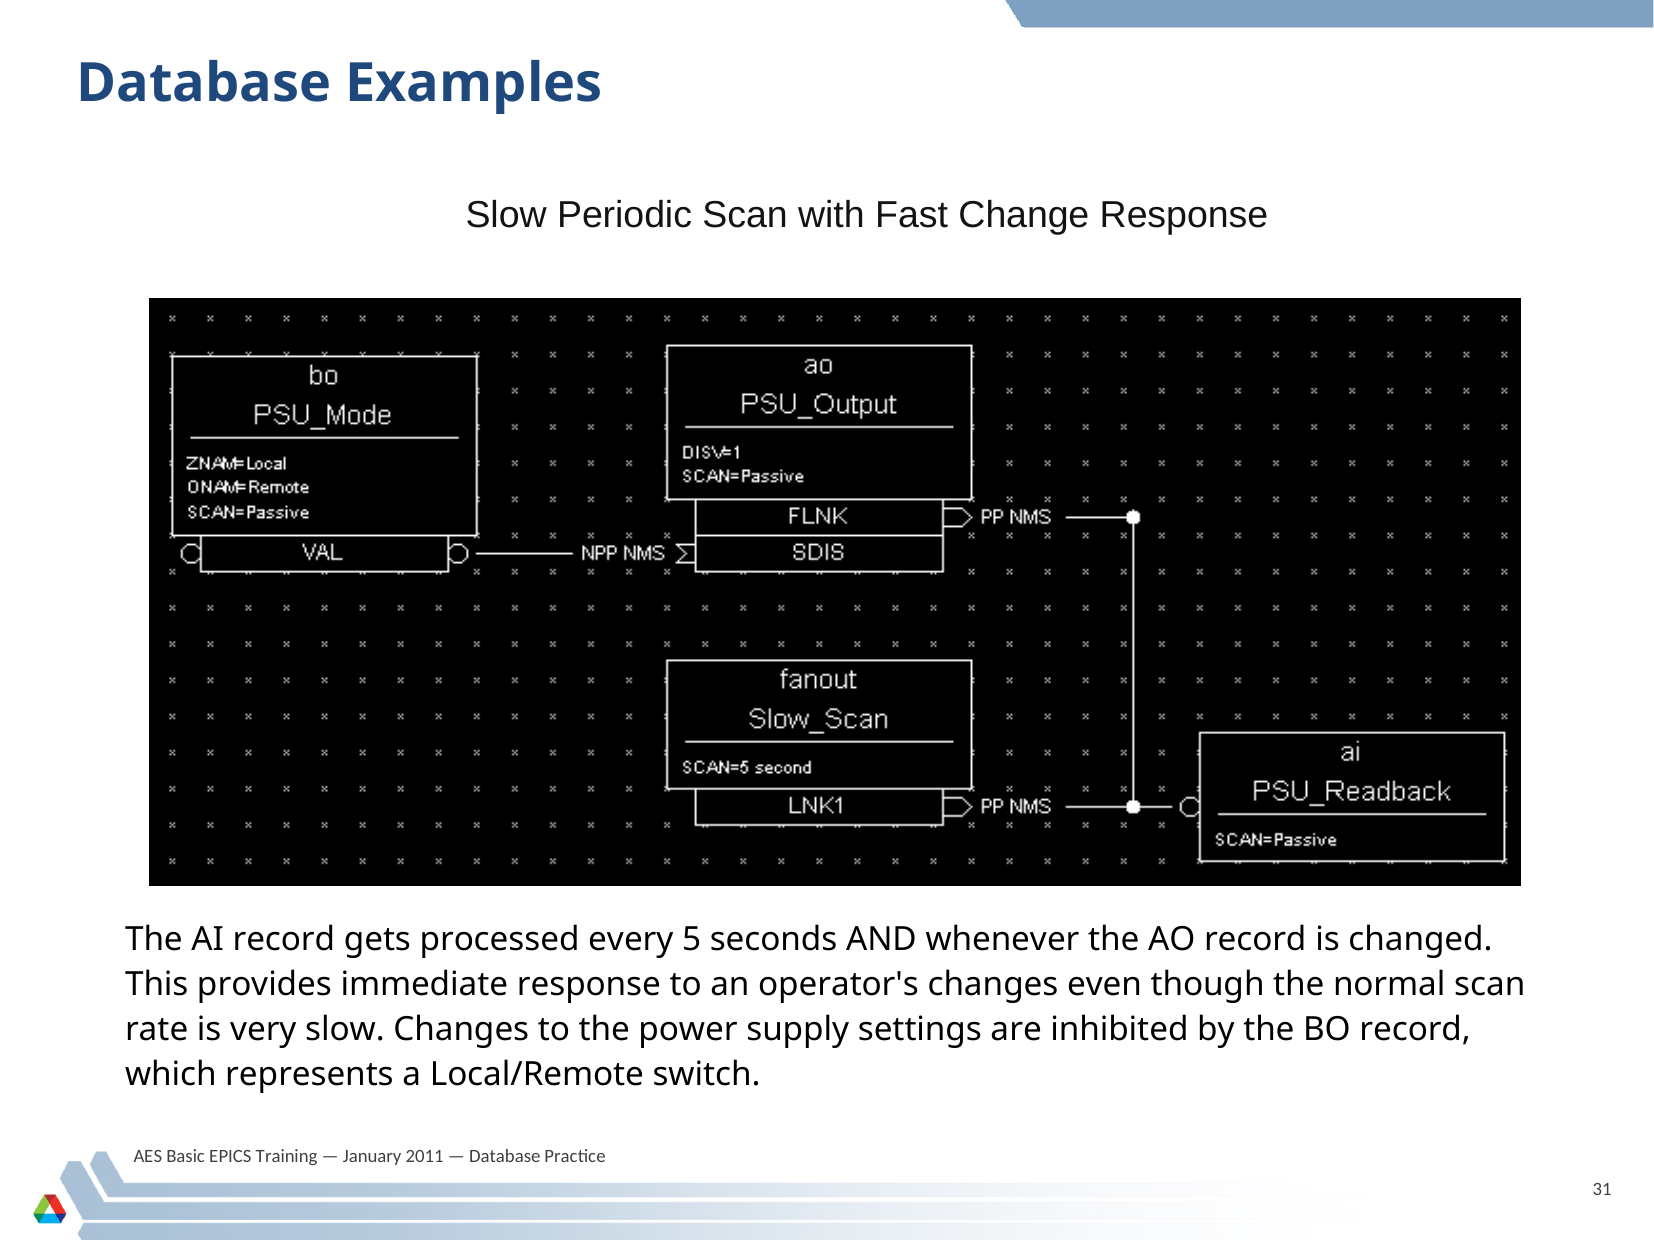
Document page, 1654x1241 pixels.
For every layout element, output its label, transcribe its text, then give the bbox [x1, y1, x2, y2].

title Database Examples [61, 51, 1500, 123]
picture [0, 0, 1654, 29]
picture [149, 298, 1521, 886]
picture [0, 1143, 1654, 1240]
text_box Slow Periodic Scan with Fast Change Response [126, 185, 1608, 243]
text_box The AI record gets processed every 5 seconds AND whenever the AO record is changed. This provides immediate response to an operator's changes even though the normal scan rate is very slow. Changes to the power supply settings are inhibited by the BO record, which represents a Local/Remote switch. [110, 906, 1562, 1104]
